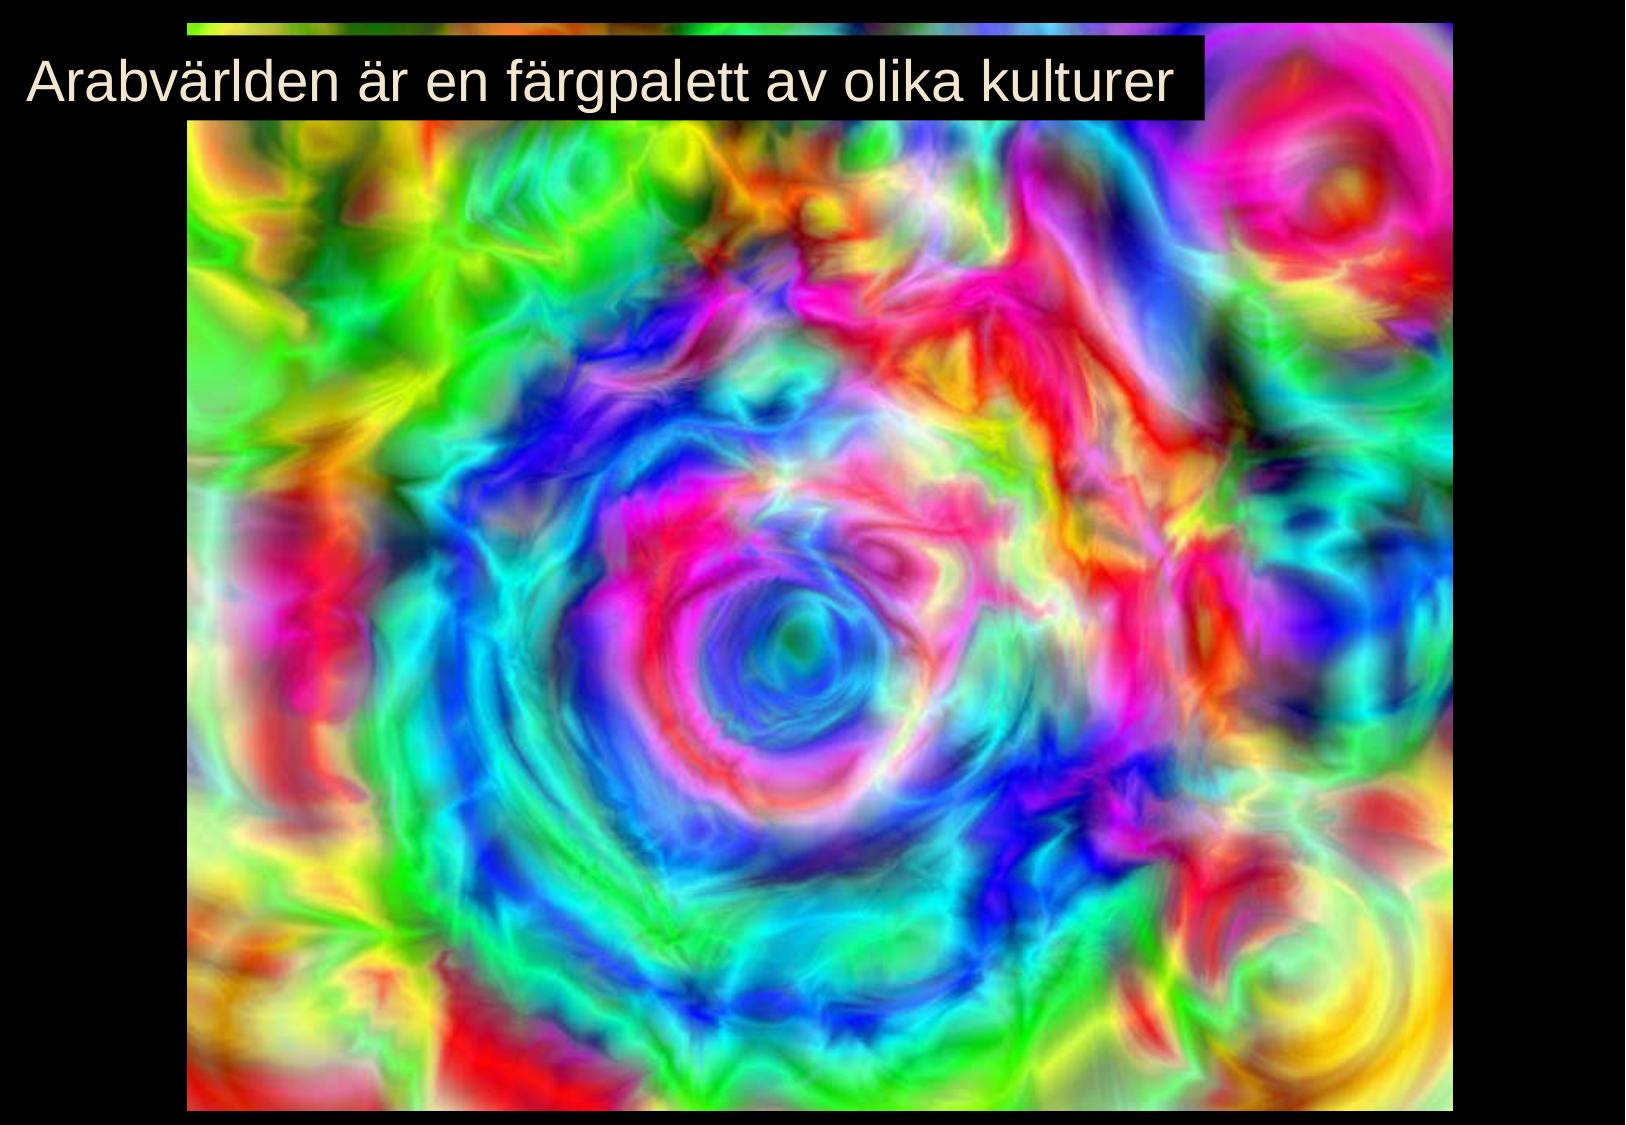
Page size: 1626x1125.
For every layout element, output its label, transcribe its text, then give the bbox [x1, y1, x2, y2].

picture [187, 23, 1453, 1111]
text_box Arabvärlden är en färgpalett av olika kulturer [11, 35, 1205, 121]
